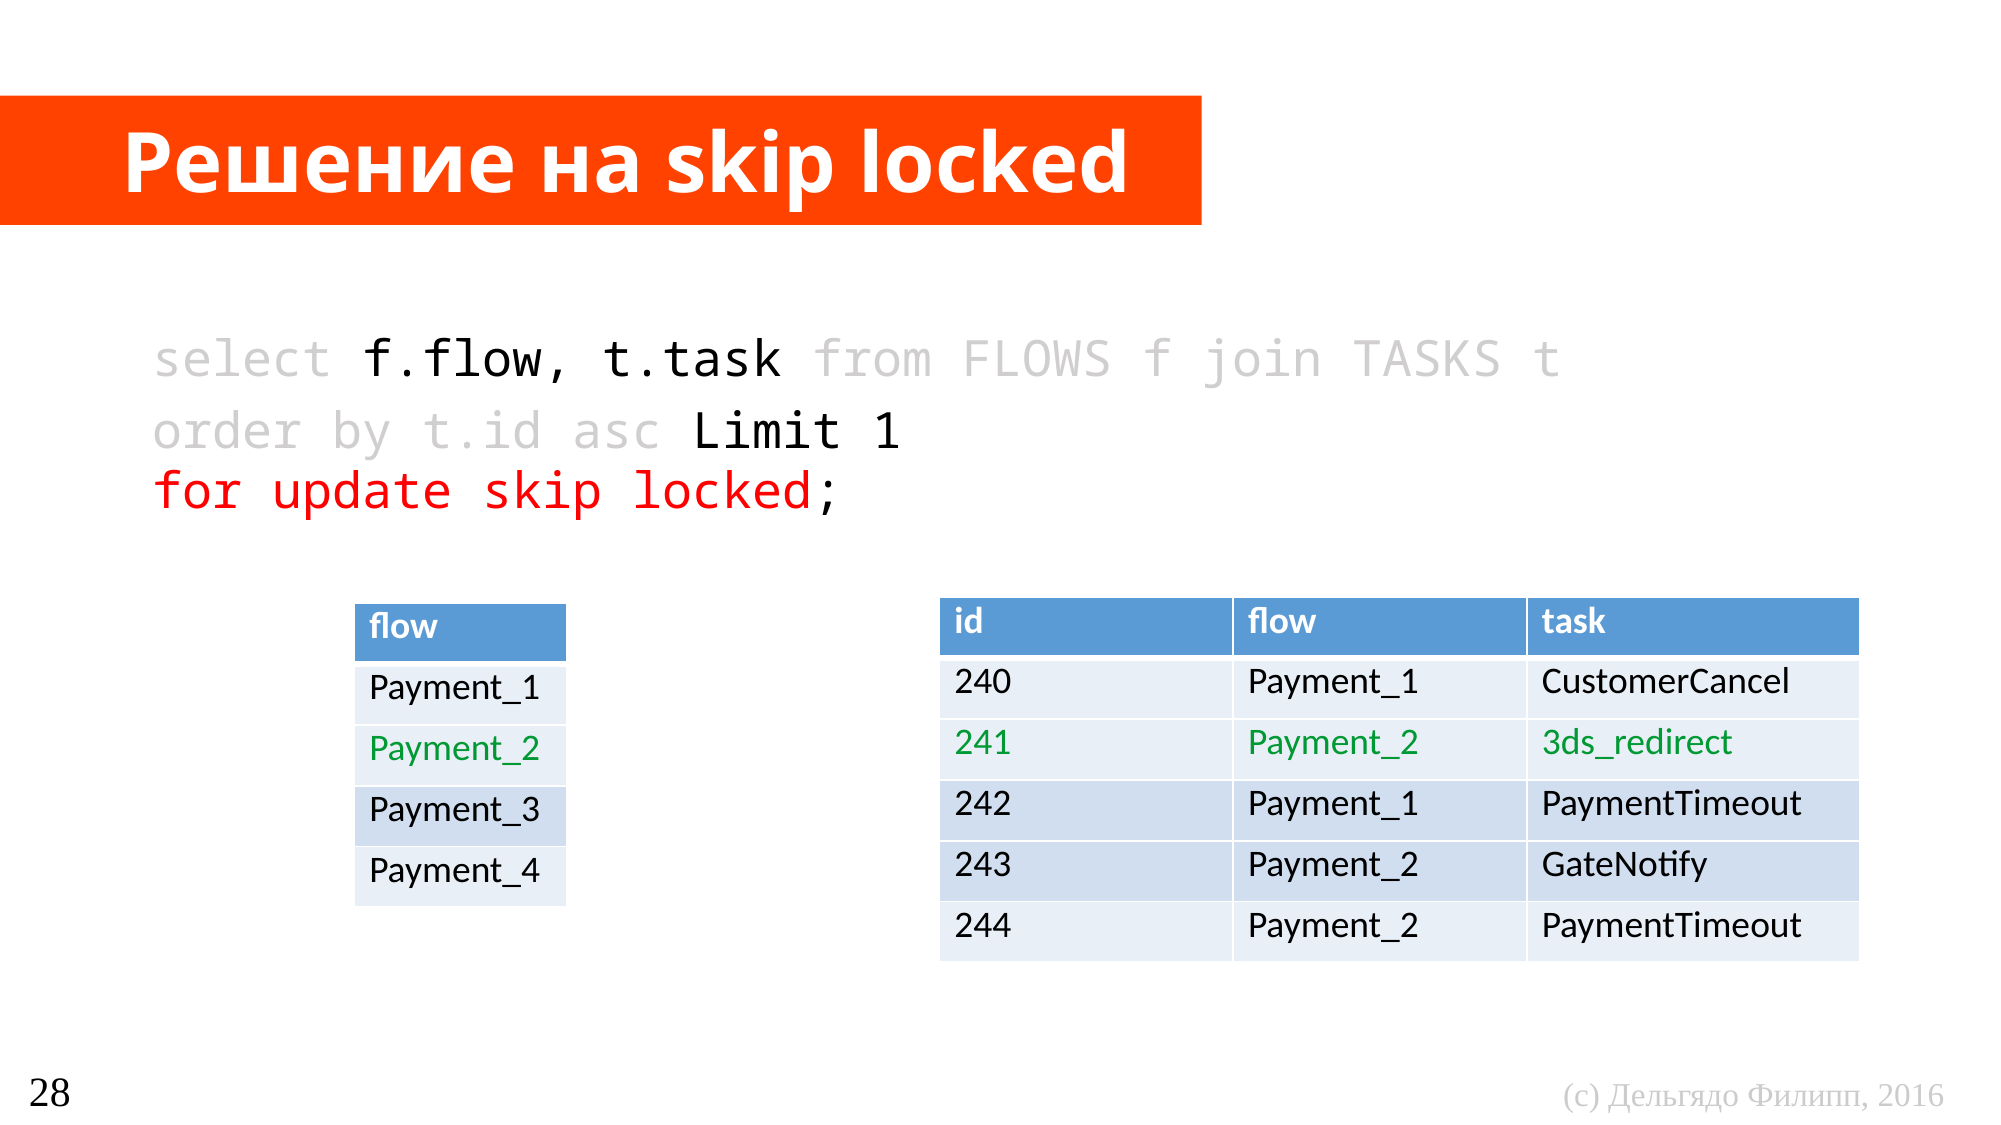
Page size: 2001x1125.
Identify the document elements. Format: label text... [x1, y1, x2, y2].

table_cell 243 [940, 842, 1232, 901]
table_cell 240 [940, 661, 1232, 718]
table_cell Payment_1 [1234, 661, 1526, 718]
table_header id [940, 598, 1232, 655]
table_cell Payment_1 [355, 667, 566, 724]
table_cell 242 [940, 781, 1232, 840]
table_header flow [355, 604, 566, 661]
table_cell PaymentTimeout [1528, 902, 1859, 961]
table_cell Payment_1 [1234, 781, 1526, 840]
table_cell Payment_2 [1234, 902, 1526, 961]
table_cell Payment_2 [355, 726, 566, 785]
table_header task [1528, 598, 1859, 655]
table_cell Payment_2 [1234, 720, 1526, 779]
table_cell 241 [940, 720, 1232, 779]
table_cell GateNotify [1528, 842, 1859, 901]
table_cell 3ds_redirect [1528, 720, 1859, 779]
table_cell PaymentTimeout [1528, 781, 1859, 840]
table_cell CustomerCancel [1528, 661, 1859, 718]
table_header flow [1234, 598, 1526, 655]
table_cell Payment_4 [355, 847, 566, 906]
table_cell Payment_2 [1234, 842, 1526, 901]
table_cell 244 [940, 902, 1232, 961]
table_cell Payment_3 [355, 787, 566, 846]
text_box select f.flow, t.task from FLOWS f join TASKS t order by t.id asc Limit 1 for update skip locked; [137, 318, 1843, 527]
title Решение на skip locked [0, 95, 1202, 225]
